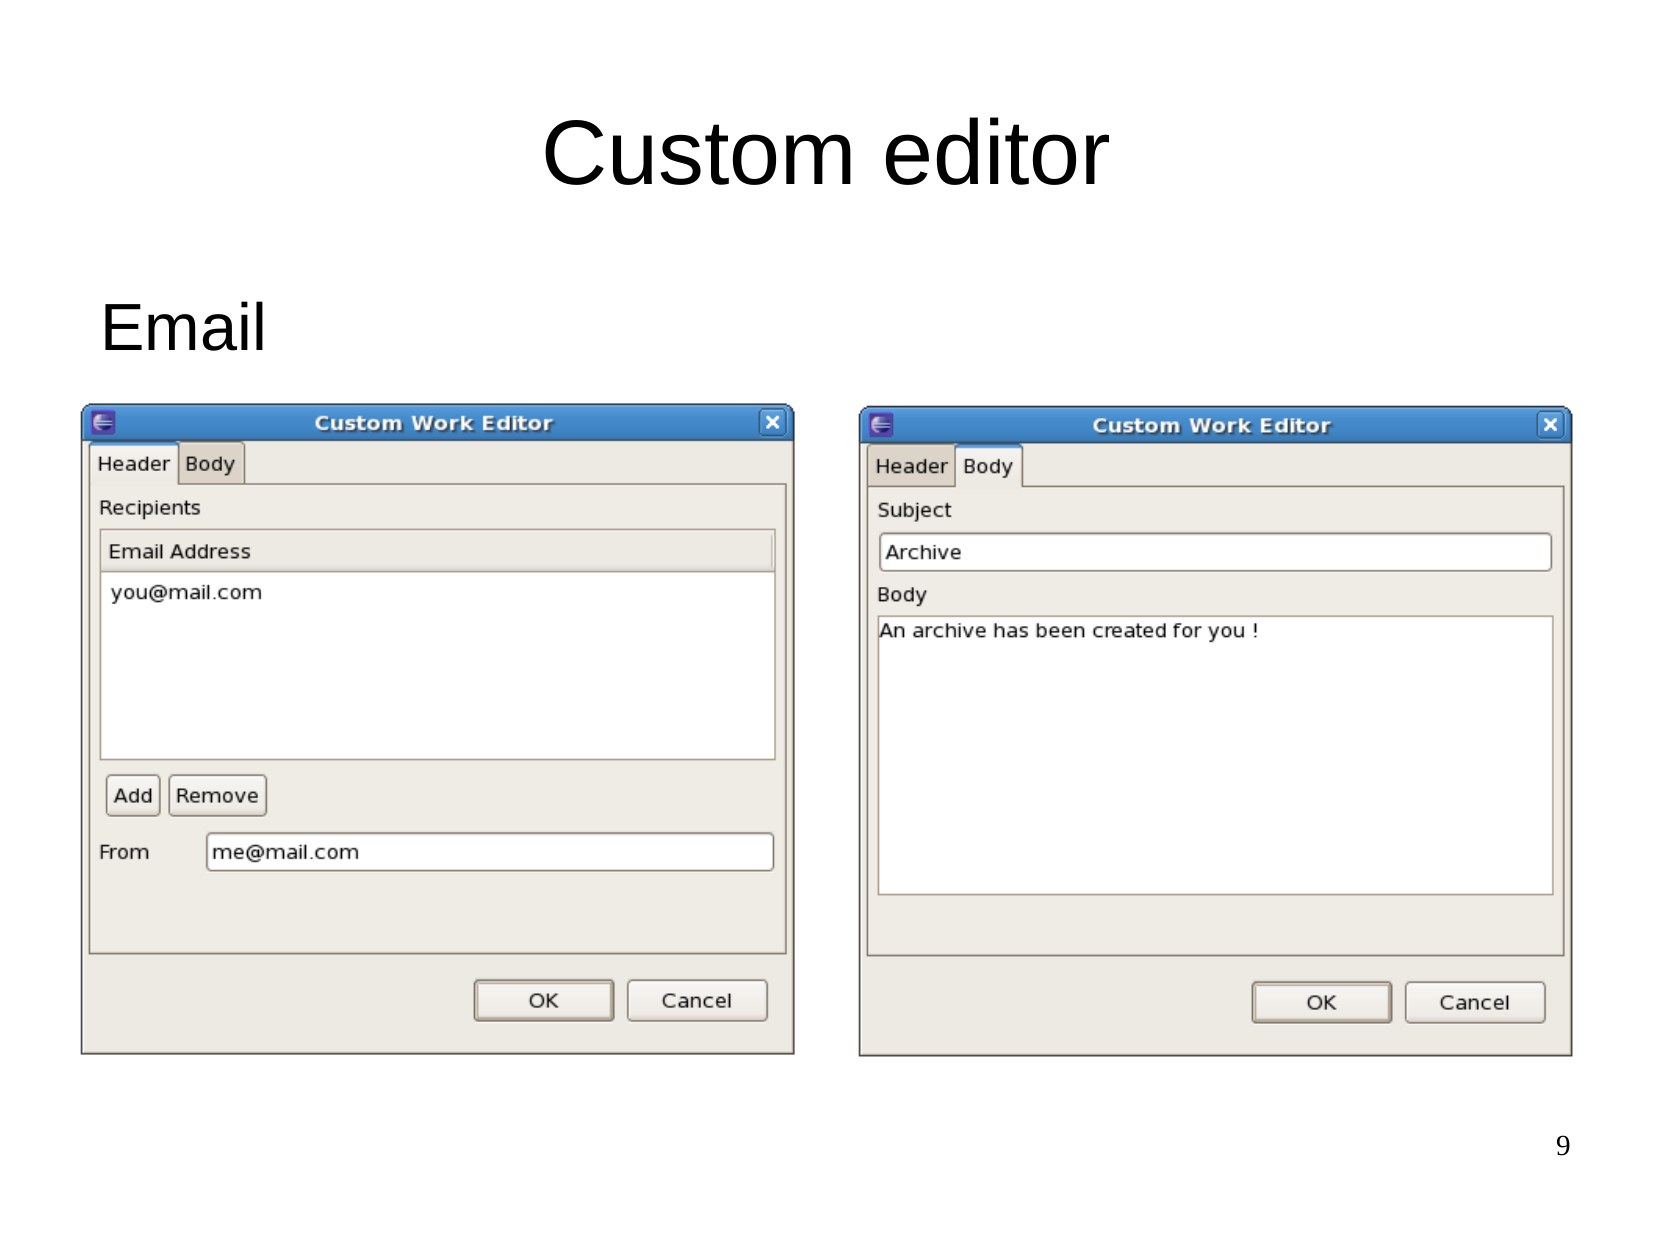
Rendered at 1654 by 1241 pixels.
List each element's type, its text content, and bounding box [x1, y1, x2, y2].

picture [78, 399, 798, 1058]
list Email [82, 290, 1571, 1094]
title Custom editor [82, 56, 1571, 250]
picture [856, 403, 1579, 1063]
